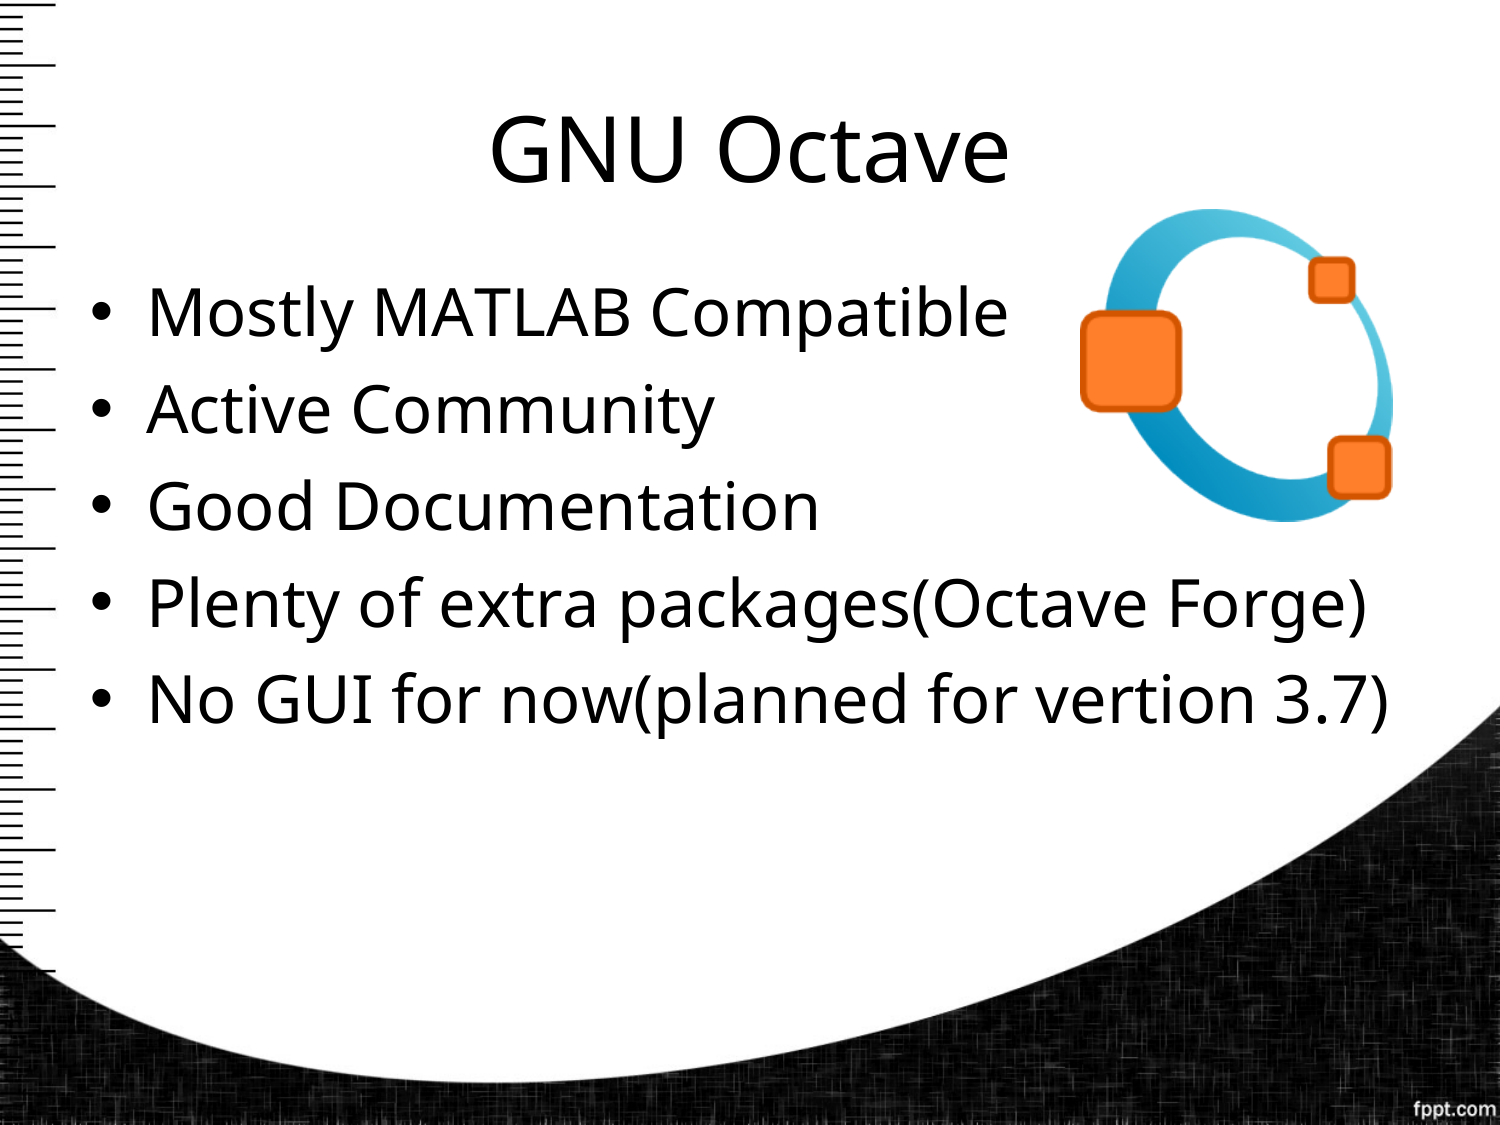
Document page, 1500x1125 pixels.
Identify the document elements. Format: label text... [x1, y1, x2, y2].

title GNU Octave [75, 44, 1426, 248]
list Mostly MATLAB Compatible Active Community Good Documentation Plenty of extra packages(Octave Forge) No GUI for now(planned for vertion 3.7) [75, 262, 1426, 1020]
picture [0, 0, 1500, 1125]
